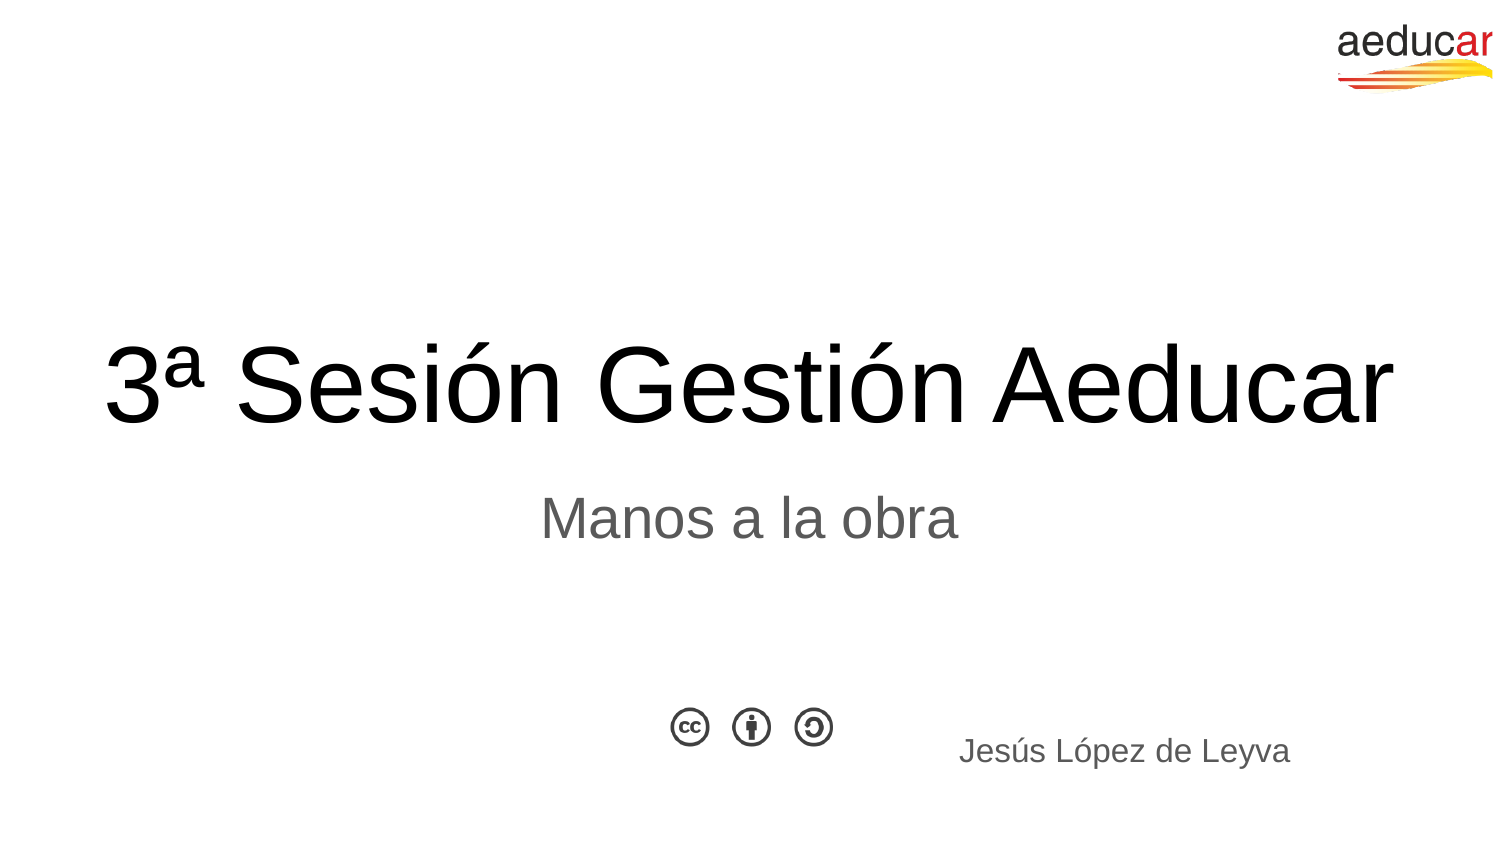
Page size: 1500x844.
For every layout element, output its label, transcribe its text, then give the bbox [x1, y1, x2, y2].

subtitle Manos a la obra [51, 464, 1449, 595]
picture [1337, 6, 1493, 110]
title 3ª Sesión Gestión Aeducar [51, 122, 1449, 459]
subtitle Jesús López de Leyva [750, 713, 1500, 844]
picture [651, 693, 849, 758]
